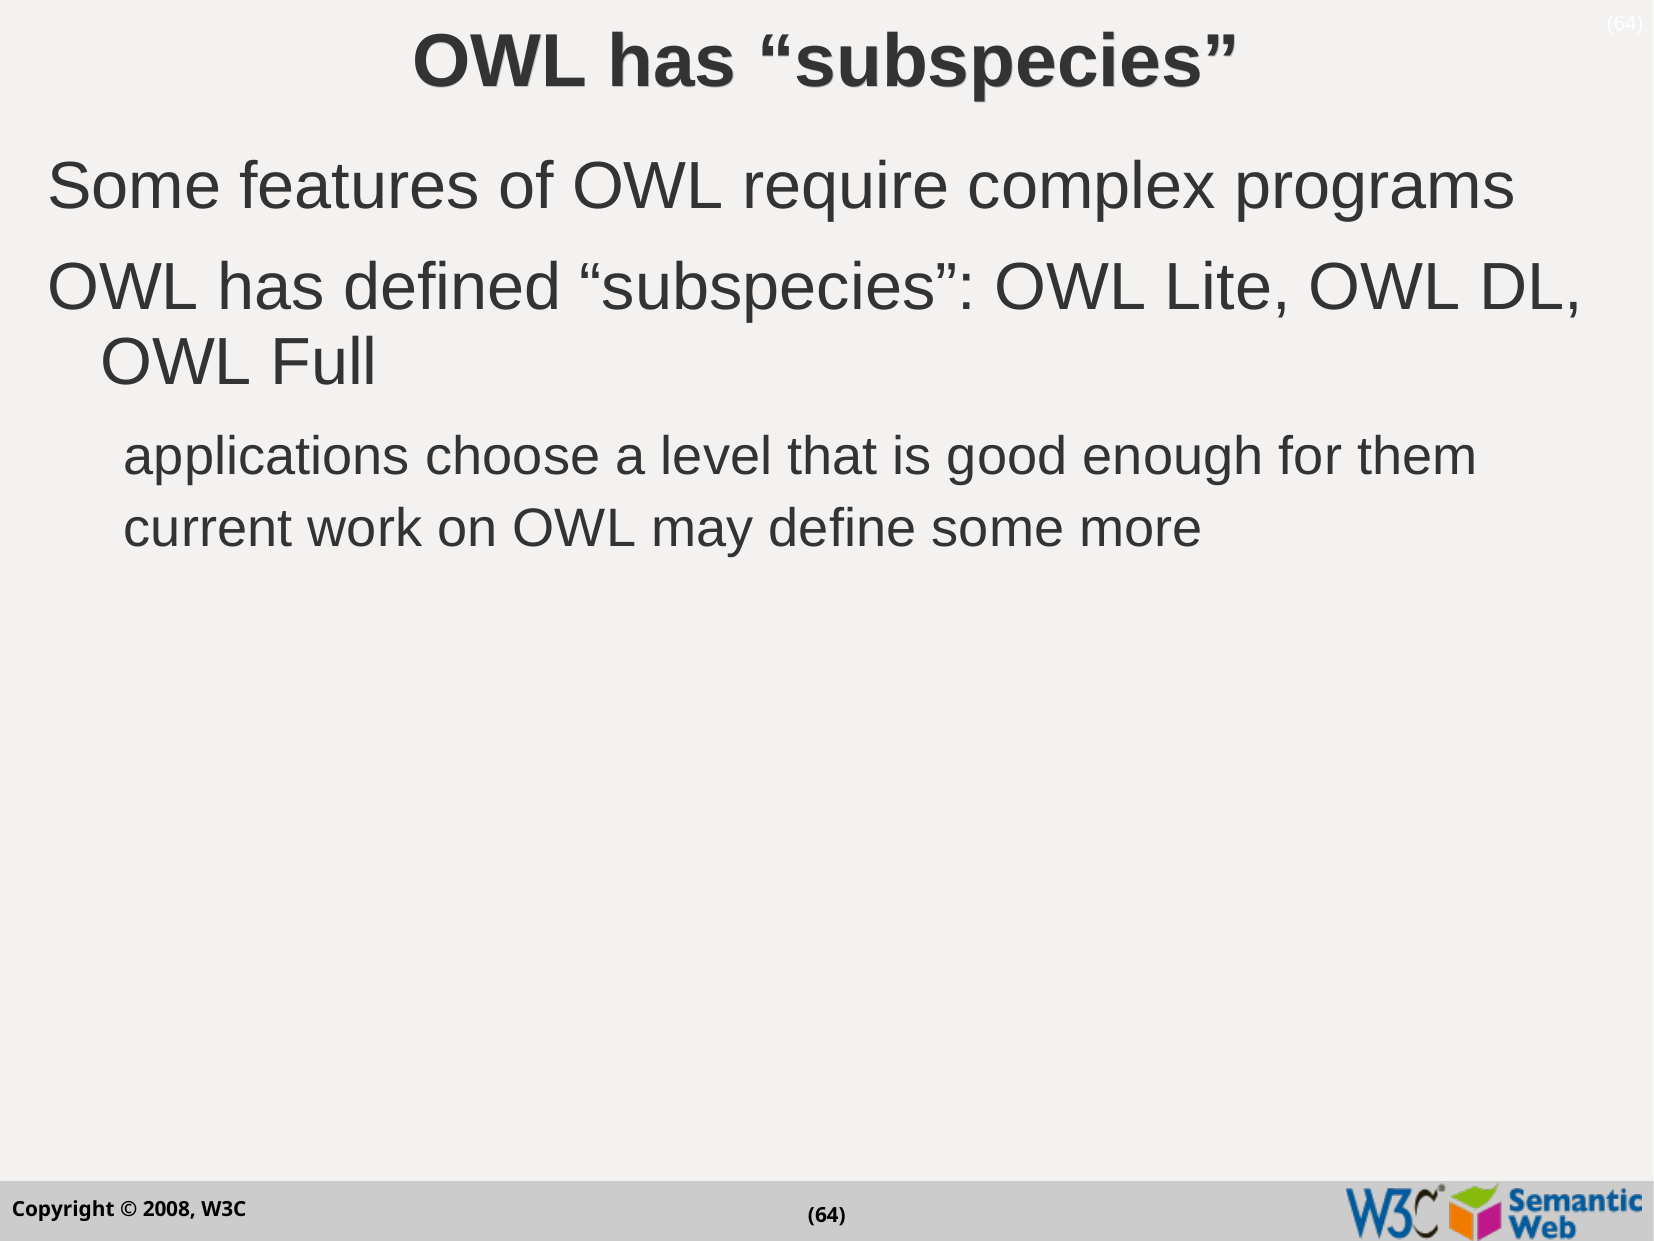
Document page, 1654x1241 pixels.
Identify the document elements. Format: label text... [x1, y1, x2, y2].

list Some features of OWL require complex programs OWL has defined “subspecies”: OWL Lite, OWL DL, OWL Full applications choose a level that is good enough for them current work on OWL may define some more [29, 147, 1624, 1119]
picture [1346, 1181, 1642, 1241]
title OWL has “subspecies” [0, 7, 1654, 111]
